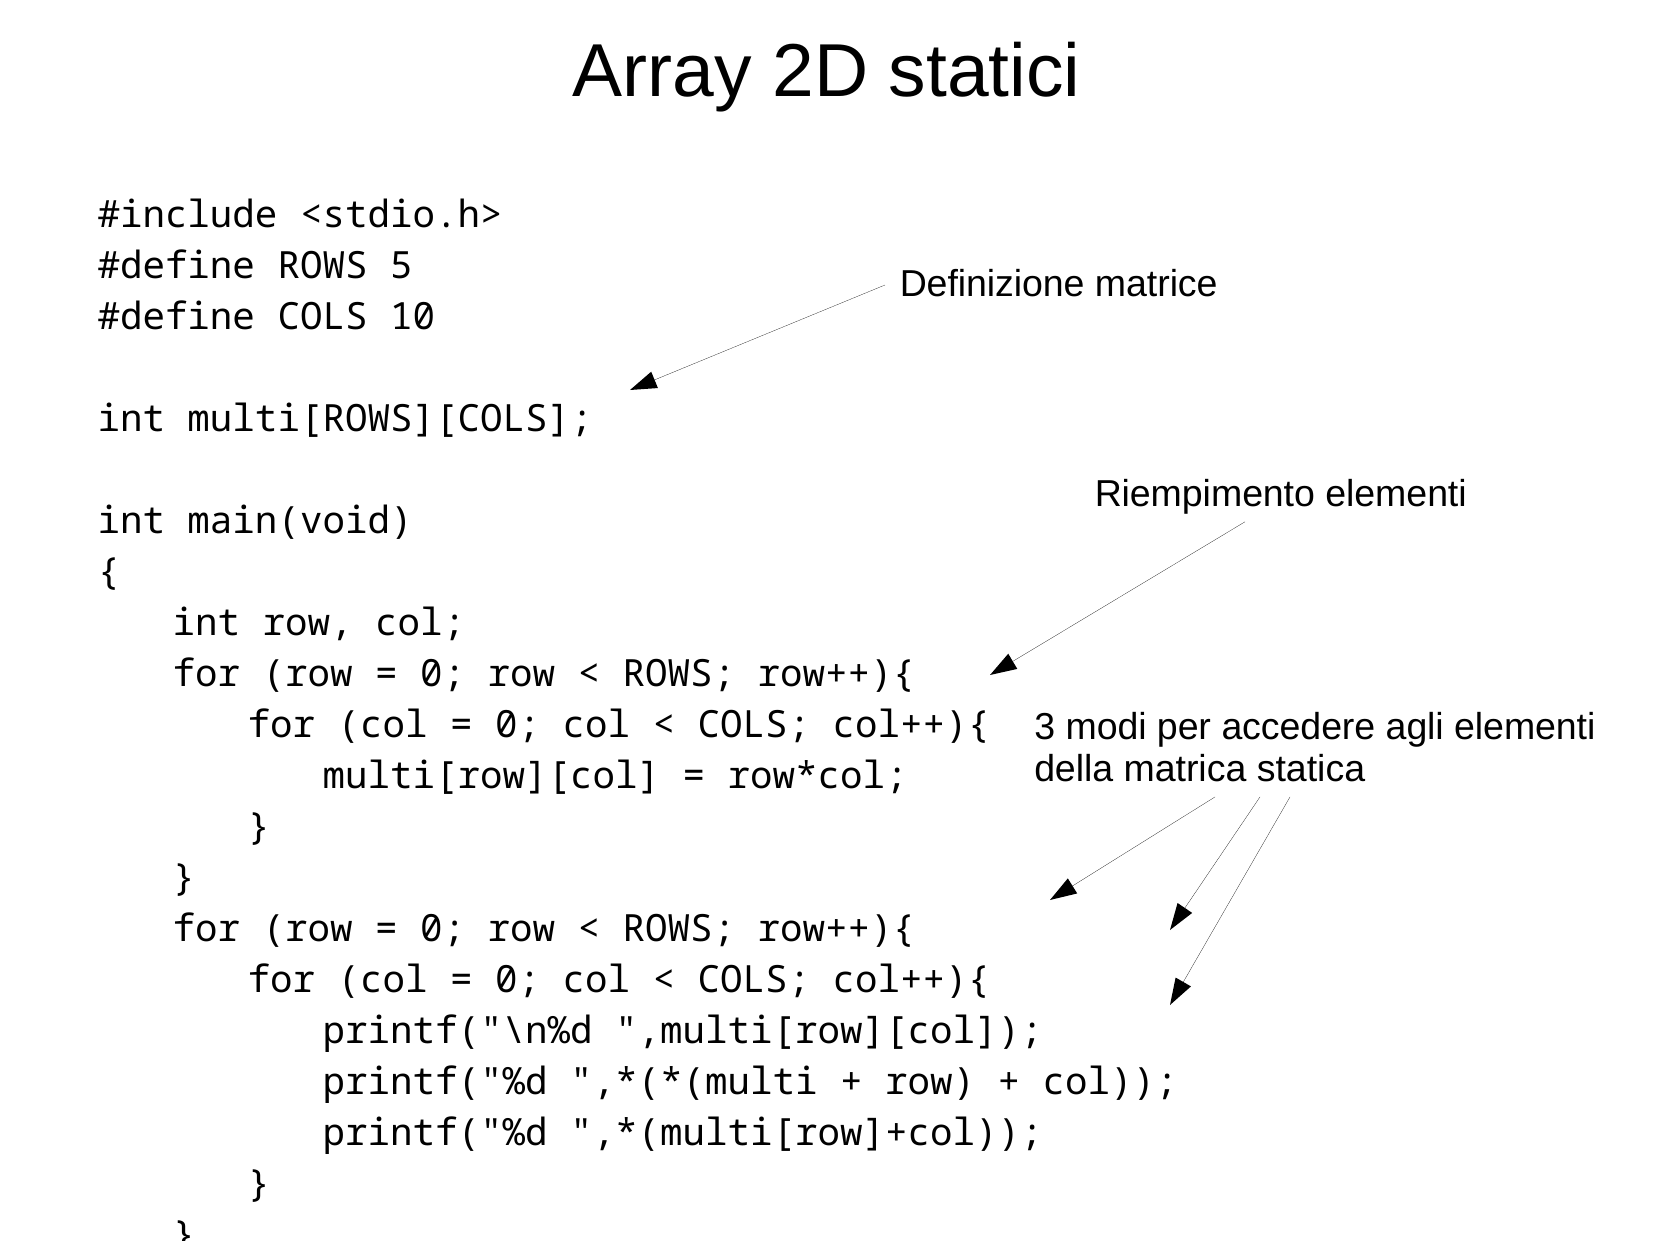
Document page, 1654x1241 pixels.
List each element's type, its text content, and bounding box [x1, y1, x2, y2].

text_box Definizione matrice [885, 255, 1233, 312]
text_box 3 modi per accedere agli elementi della matrica statica [1019, 698, 1611, 797]
title Array 2D statici [82, 0, 1571, 174]
text_box #include <stdio.h> #define ROWS 5 #define COLS 10 int multi[ROWS][COLS]; int main(void) { int row, col; for (row = 0; row < ROWS; row++){ for (col = 0; col < COLS; col++){ multi[row][col] = row*col; } } for (row = 0; row < ROWS; row++){ for (col = 0; col < COLS; col++){ printf("\n%d ",multi[row][col]); printf("%d ",*(*(multi + row) + col)); printf("%d ",*(multi[row]+col)); } } return 0; } [82, 179, 1546, 1241]
text_box Riempimento elementi [1080, 465, 1482, 522]
